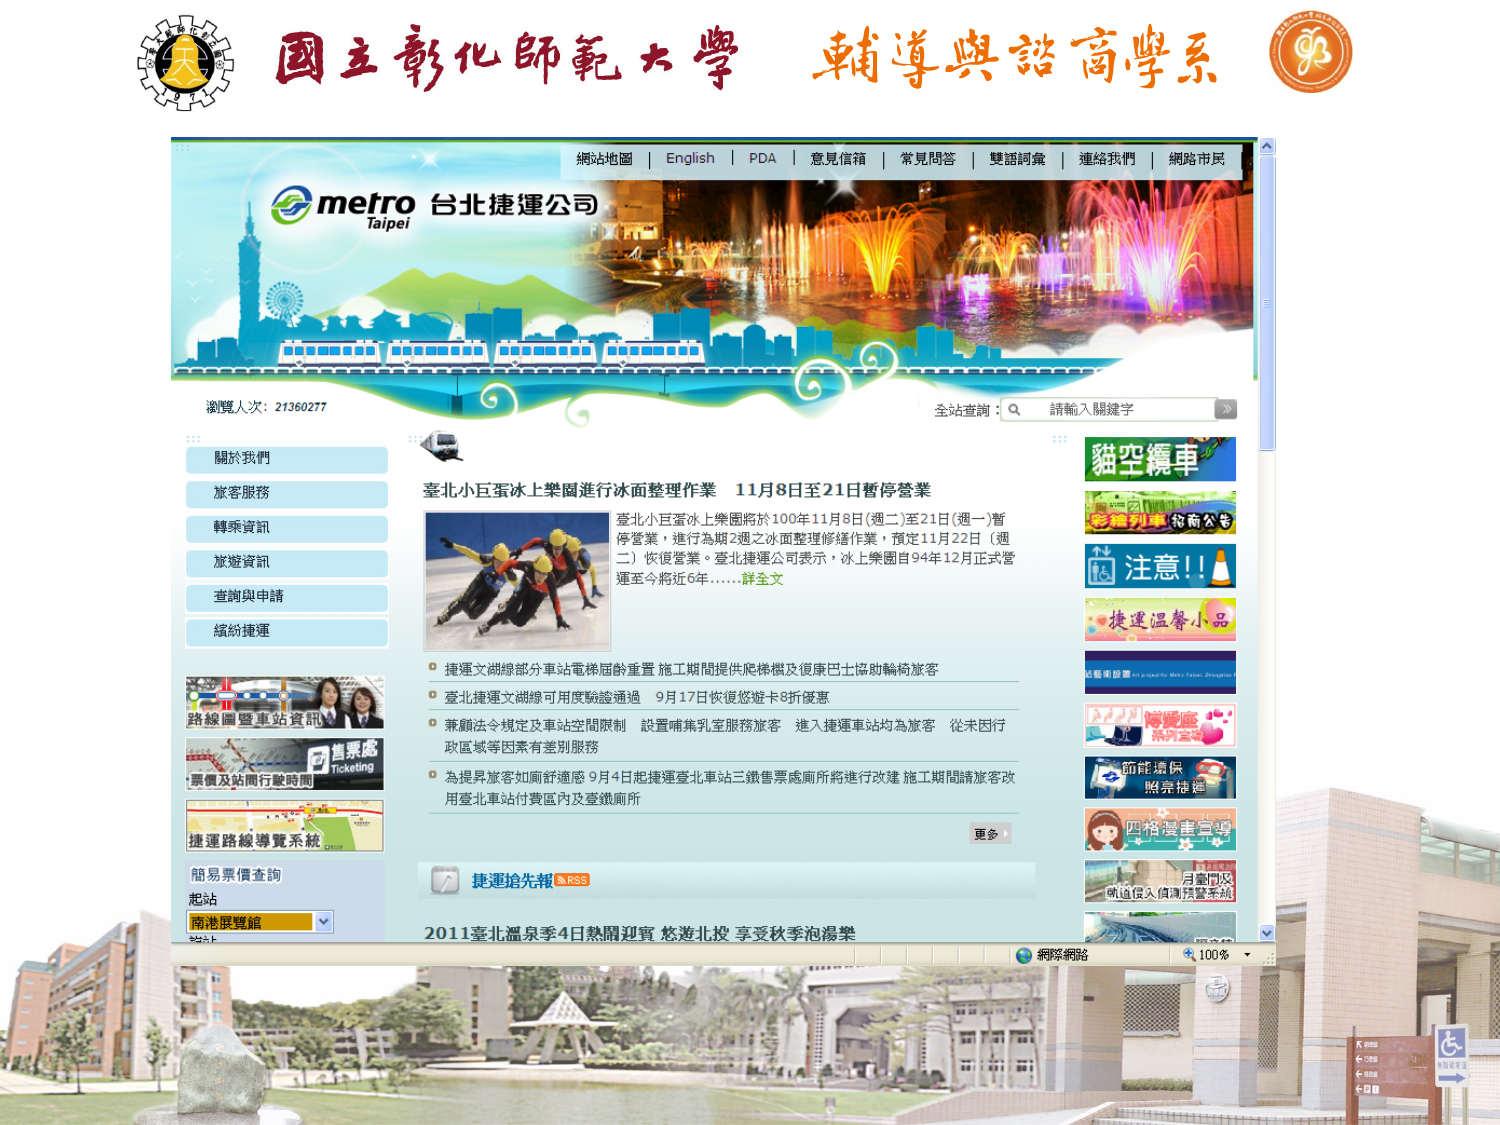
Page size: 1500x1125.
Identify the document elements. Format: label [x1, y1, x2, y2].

picture [171, 137, 1276, 966]
